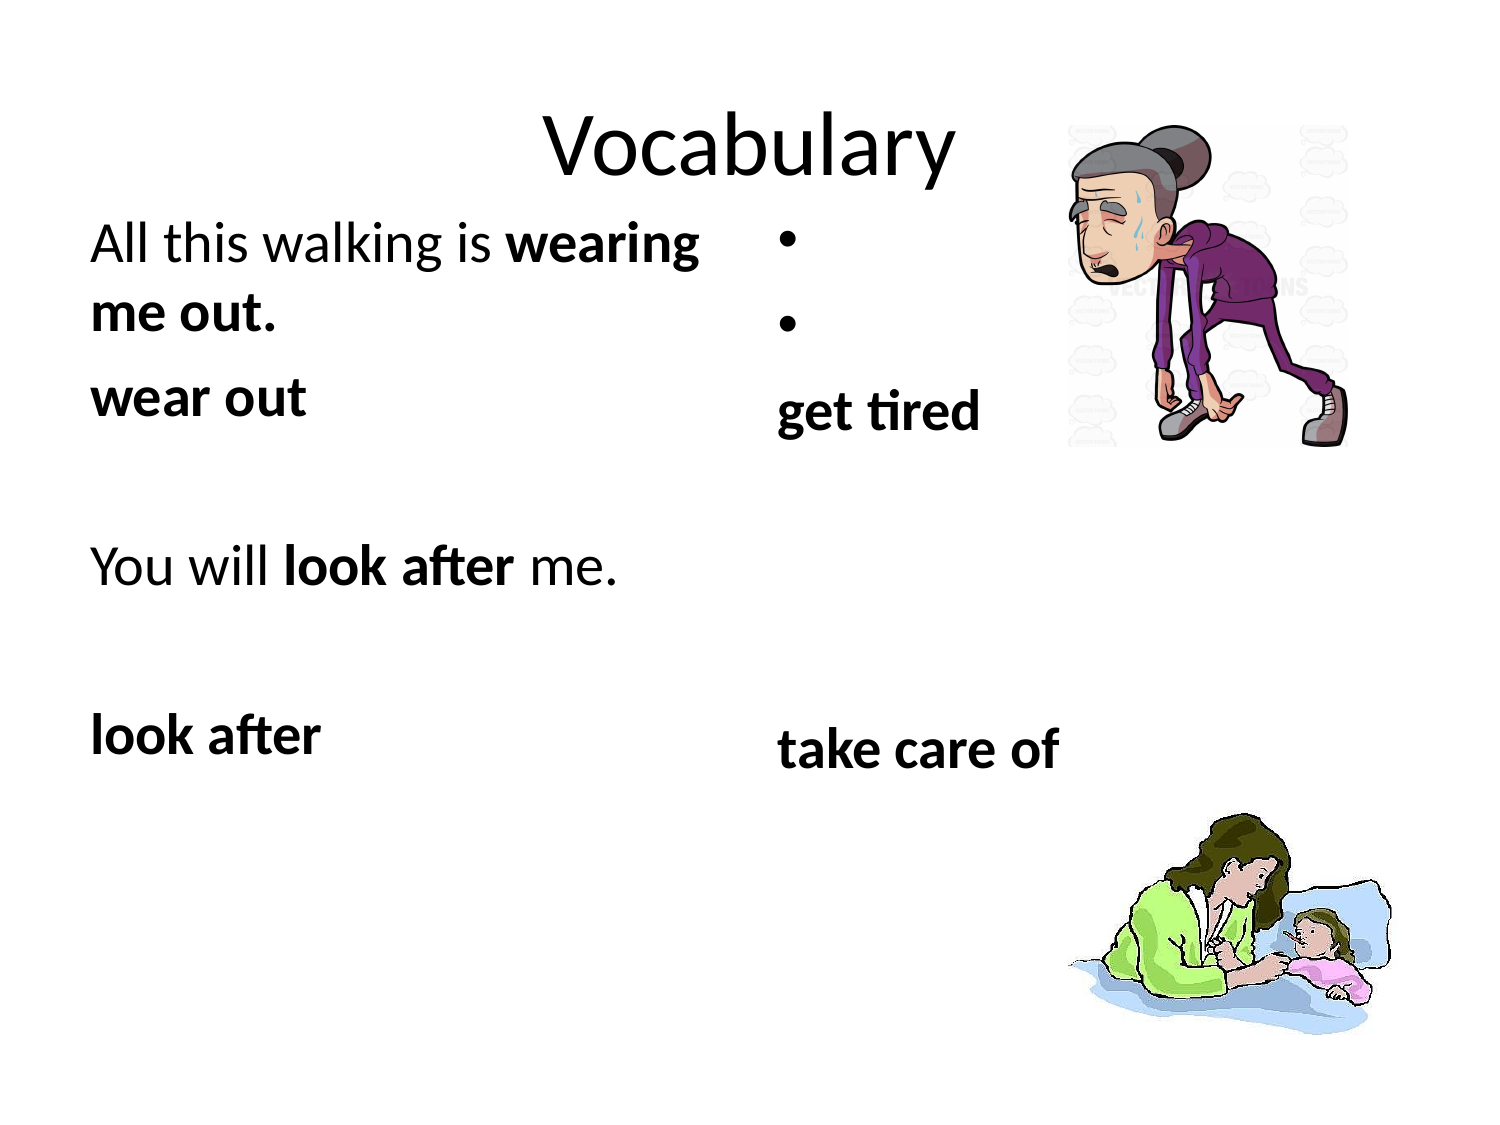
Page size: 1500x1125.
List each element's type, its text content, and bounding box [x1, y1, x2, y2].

list get tired take care of [762, 196, 1426, 1095]
picture [1068, 125, 1348, 447]
list All this walking is wearing me out. wear out You will look after me. look after [75, 196, 738, 1095]
title Vocabulary [75, 45, 1426, 233]
picture [1068, 810, 1462, 1055]
